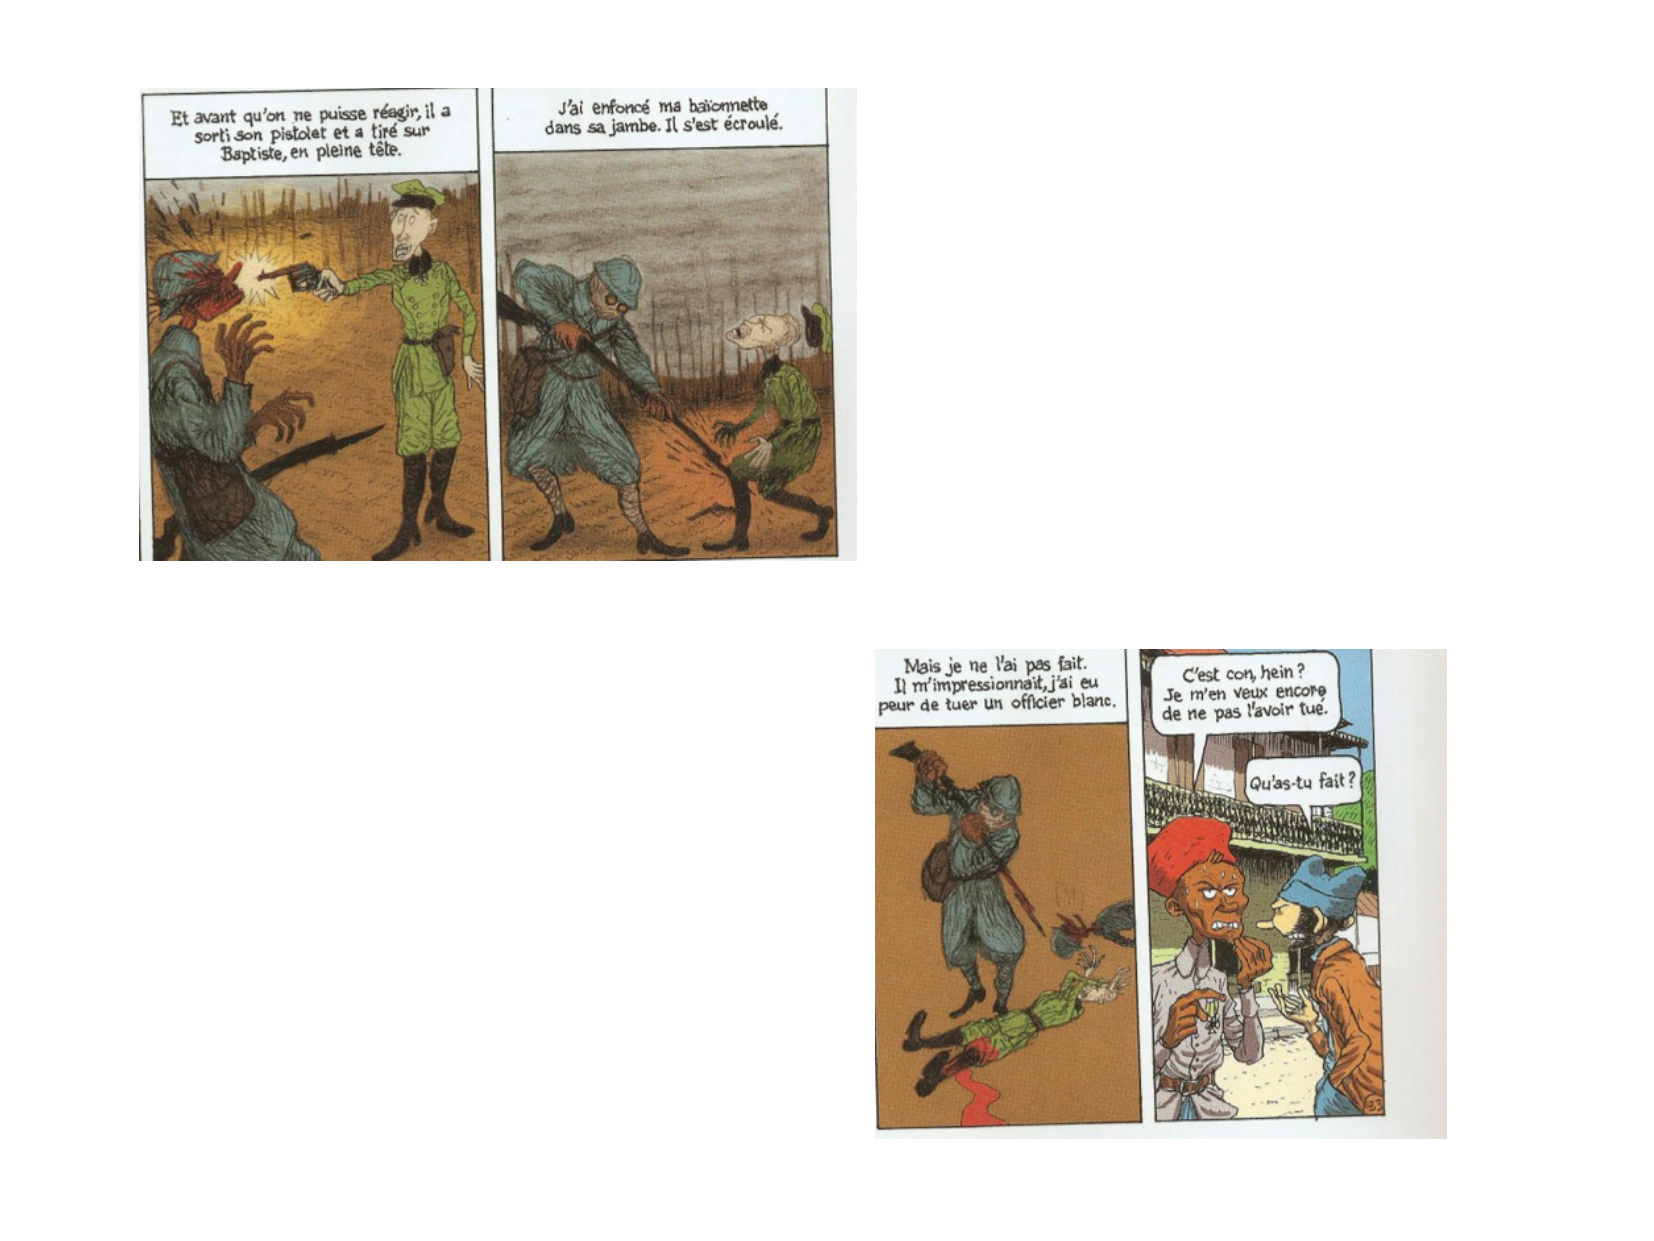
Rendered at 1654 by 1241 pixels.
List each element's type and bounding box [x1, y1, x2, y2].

picture [139, 88, 857, 561]
picture [875, 649, 1447, 1139]
